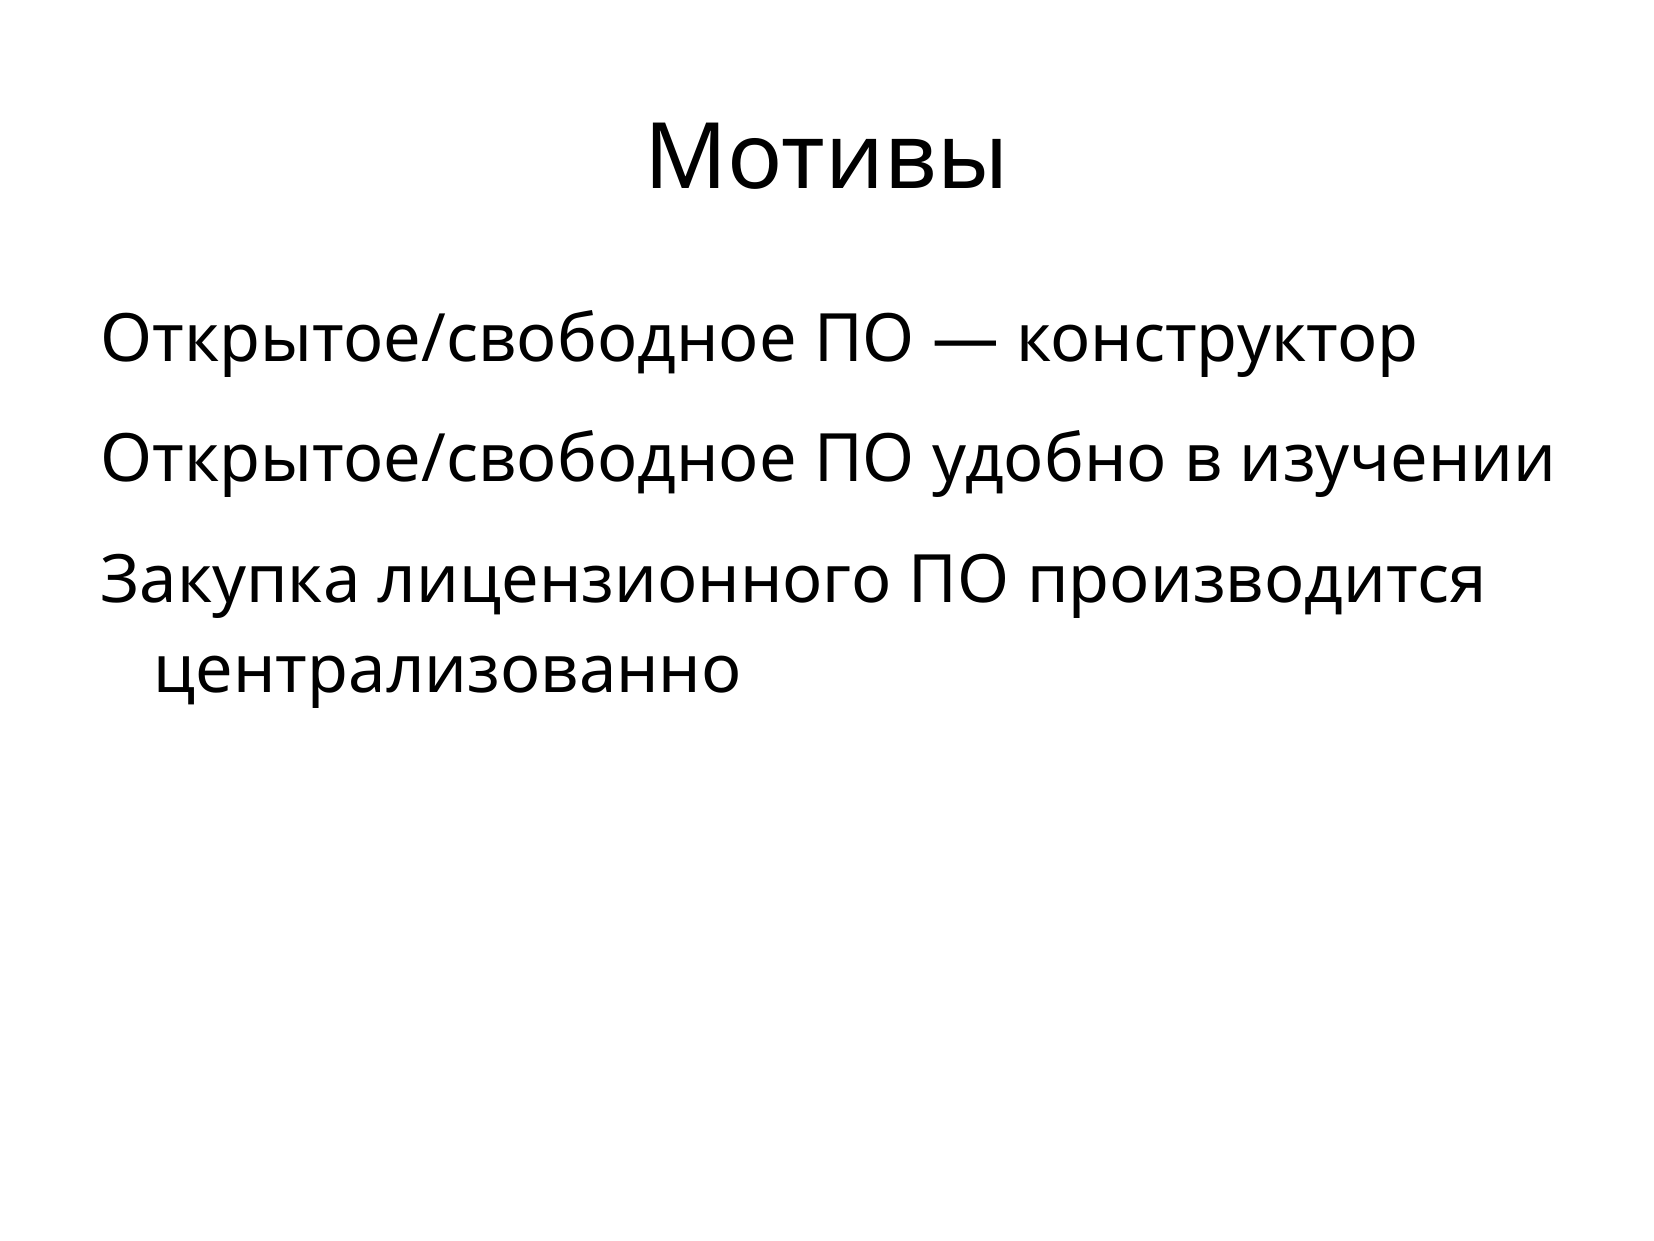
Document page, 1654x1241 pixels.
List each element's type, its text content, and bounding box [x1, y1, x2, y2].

title Мотивы [82, 56, 1571, 250]
list Открытое/свободное ПО — конструктор Открытое/свободное ПО удобно в изучении Закупка лицензионного ПО производится централизованно [82, 290, 1571, 1094]
